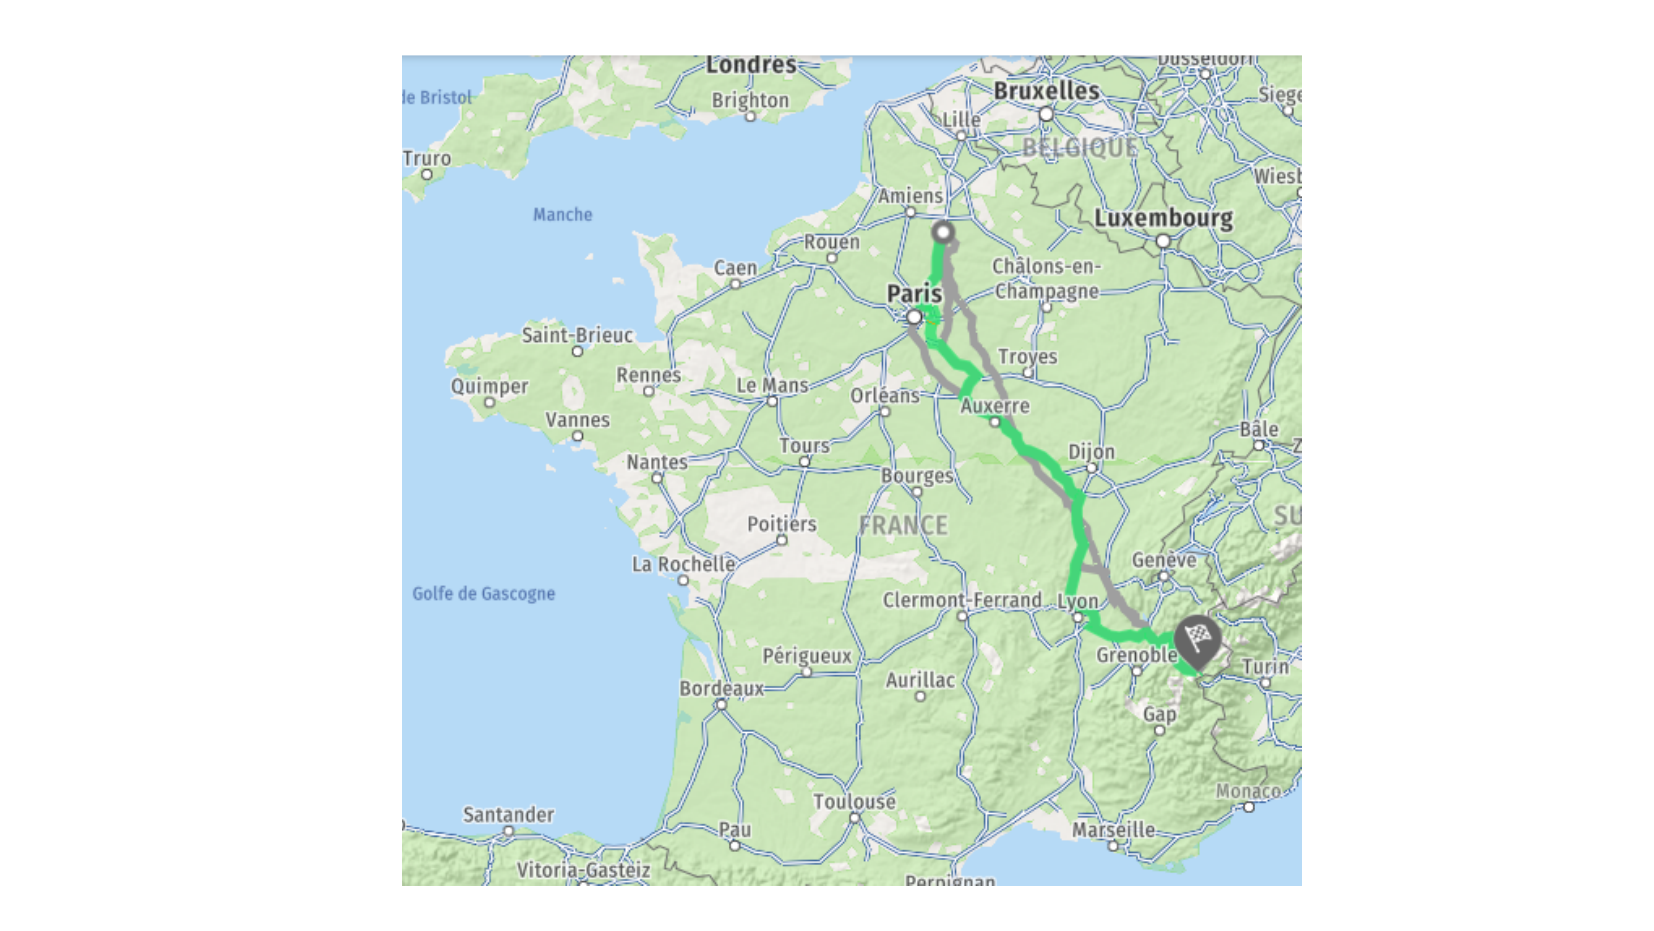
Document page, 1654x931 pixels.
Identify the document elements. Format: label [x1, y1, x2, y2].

picture [402, 54, 1302, 886]
